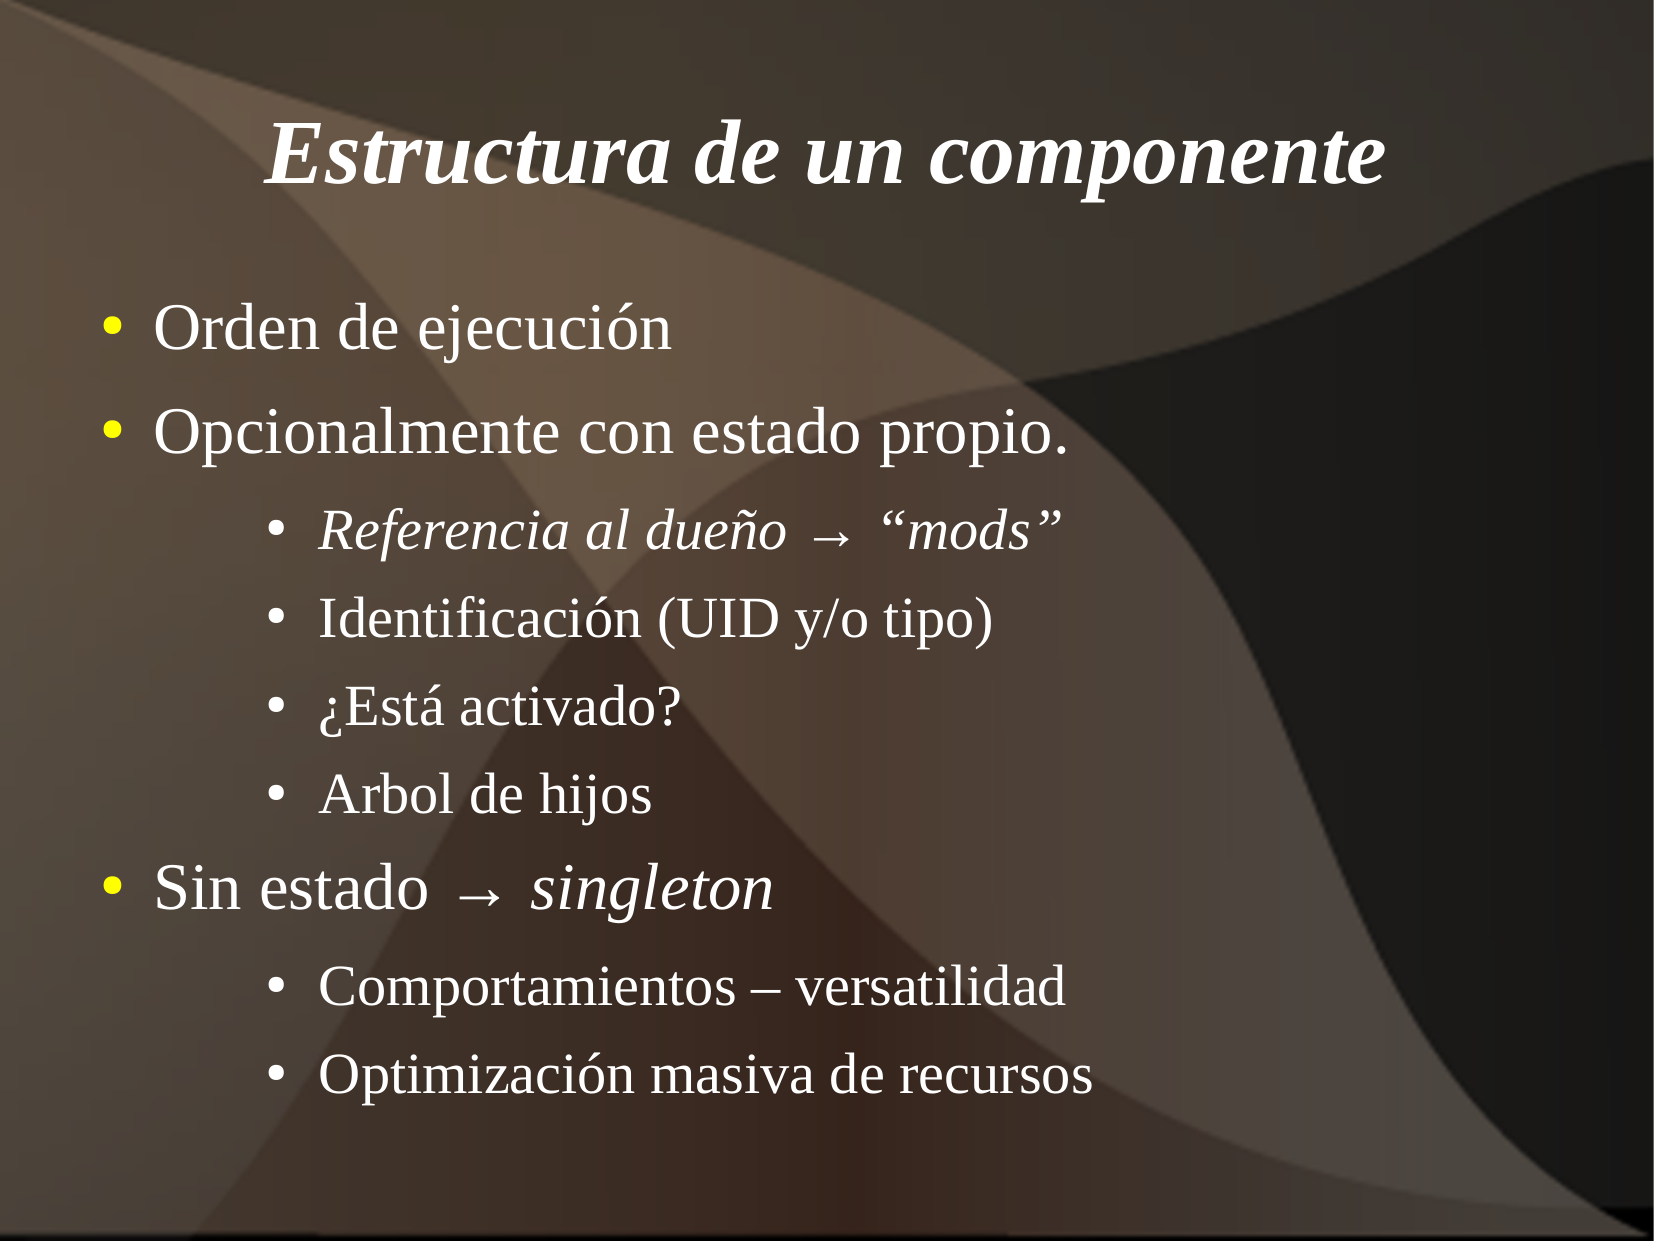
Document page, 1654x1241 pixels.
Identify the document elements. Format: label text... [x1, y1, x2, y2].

title Estructura de un componente [82, 49, 1571, 257]
picture [0, 0, 1654, 1241]
list Orden de ejecución Opcionalmente con estado propio. Referencia al dueño → “mods” Identificación (UID y/o tipo) ¿Está activado? Arbol de hijos Sin estado → singleton Comportamientos – versatilidad Optimización masiva de recursos [82, 290, 1571, 1109]
